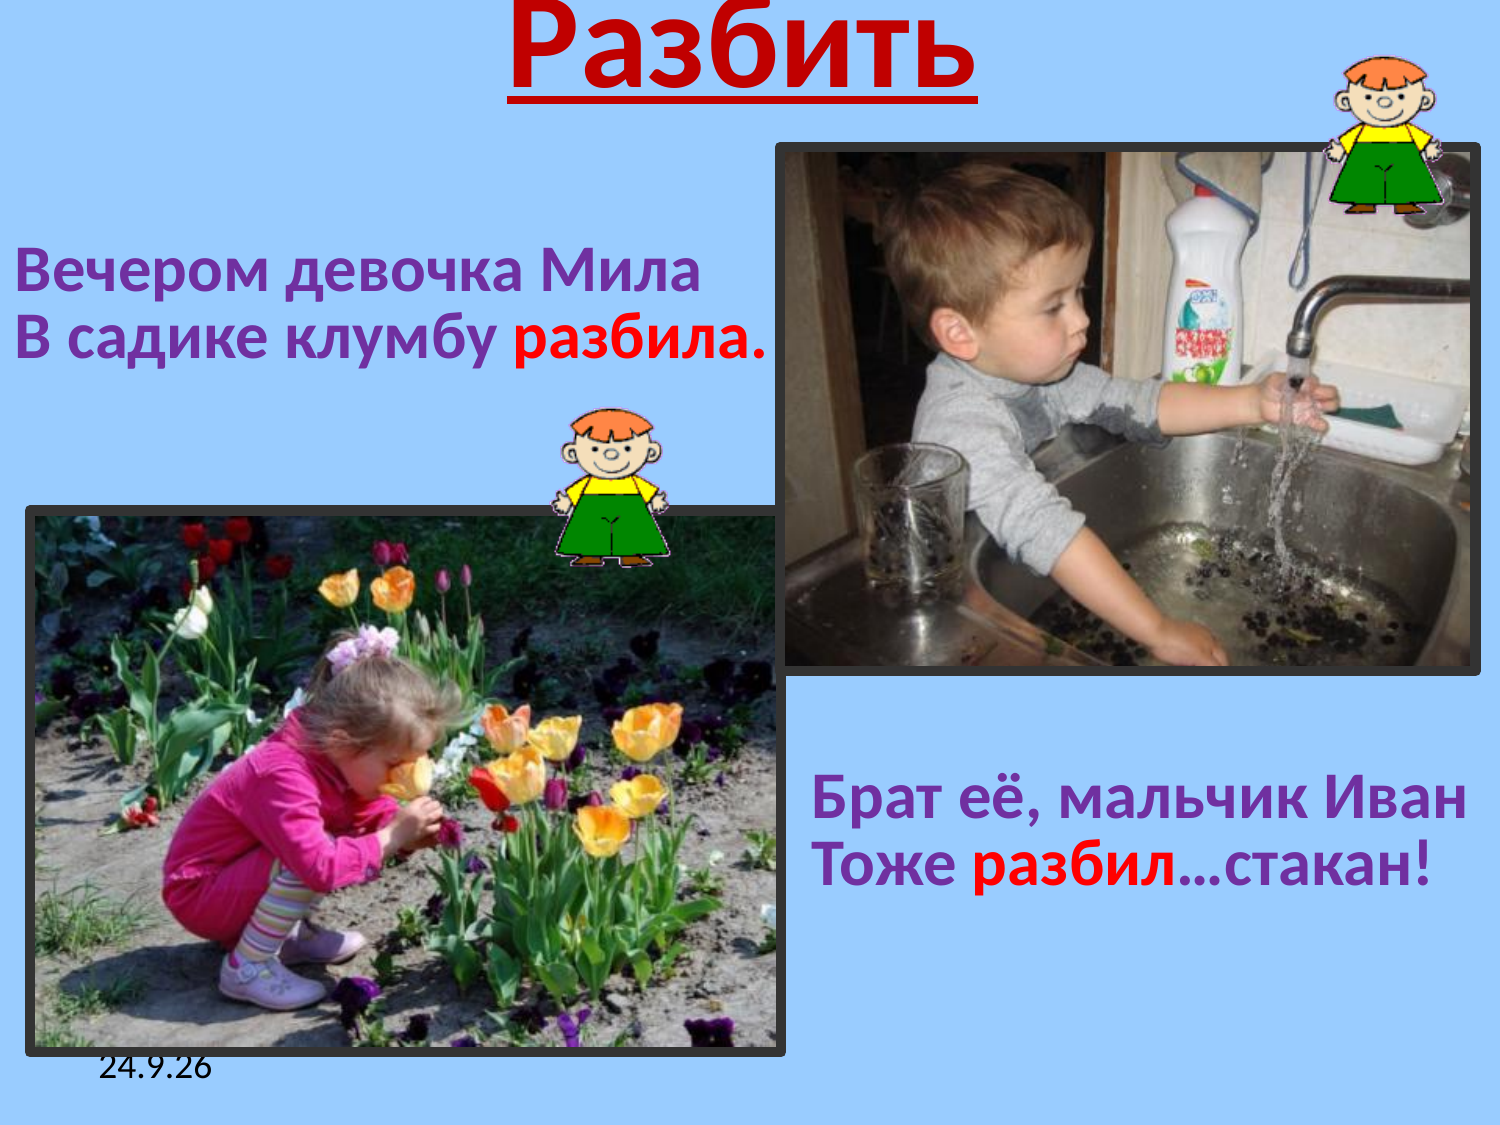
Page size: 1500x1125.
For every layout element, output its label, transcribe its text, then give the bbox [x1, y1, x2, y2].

text_box Разбить [729, 35, 758, 76]
picture [35, 398, 776, 1048]
text_box Разбить [492, 0, 1243, 159]
text_box Брат её, мальчик Иван Тоже разбил…стакан! [796, 761, 1500, 939]
text_box Вечером девочка Мила В садике клумбу разбила. [0, 234, 832, 411]
picture [785, 46, 1471, 667]
text_box Разбить [531, 11, 558, 42]
